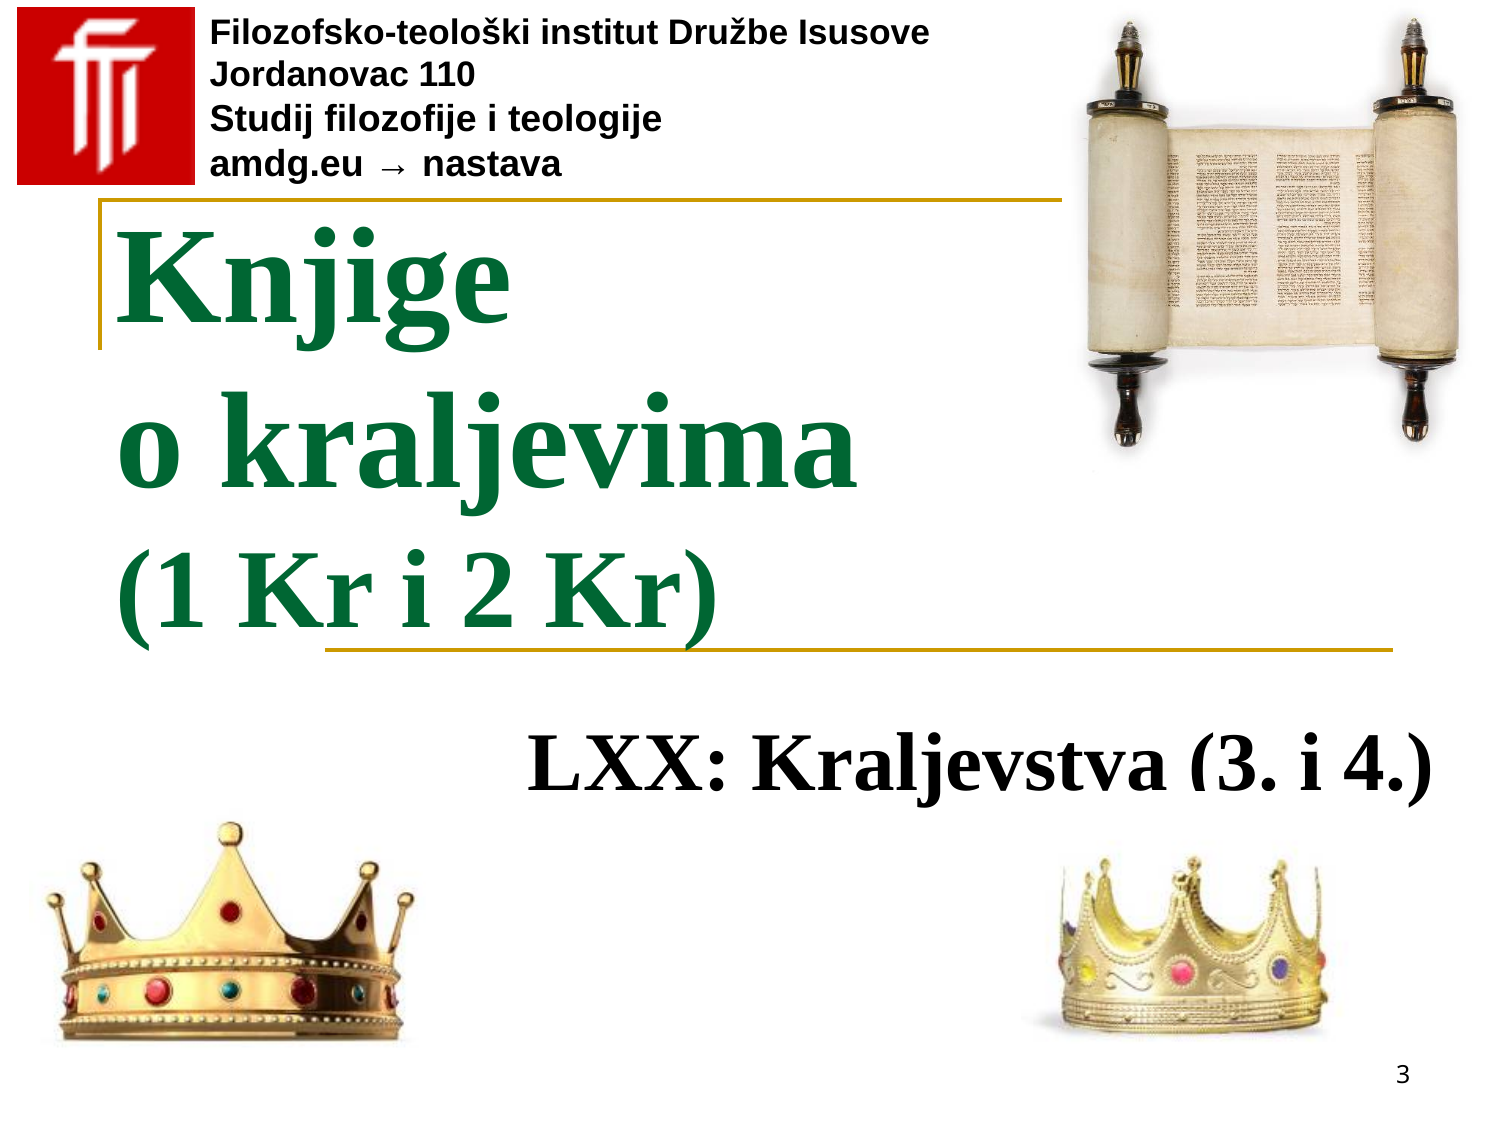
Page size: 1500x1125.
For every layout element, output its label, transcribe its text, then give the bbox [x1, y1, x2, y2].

title Knjige o kraljevima (1 Kr i 2 Kr) [100, 190, 1487, 645]
picture [29, 797, 426, 1079]
picture [1021, 791, 1356, 1125]
text_box Filozofsko-teološki institut Družbe Isusove Jordanovac 110 Studij filozofije i teologije amdg.eu → nastava [194, 1, 963, 192]
picture [17, 7, 194, 185]
picture [1062, 0, 1493, 480]
text_box <number> [1356, 1025, 1426, 1101]
subtitle LXX: Kraljevstva (3. i 4.) [487, 699, 1476, 988]
